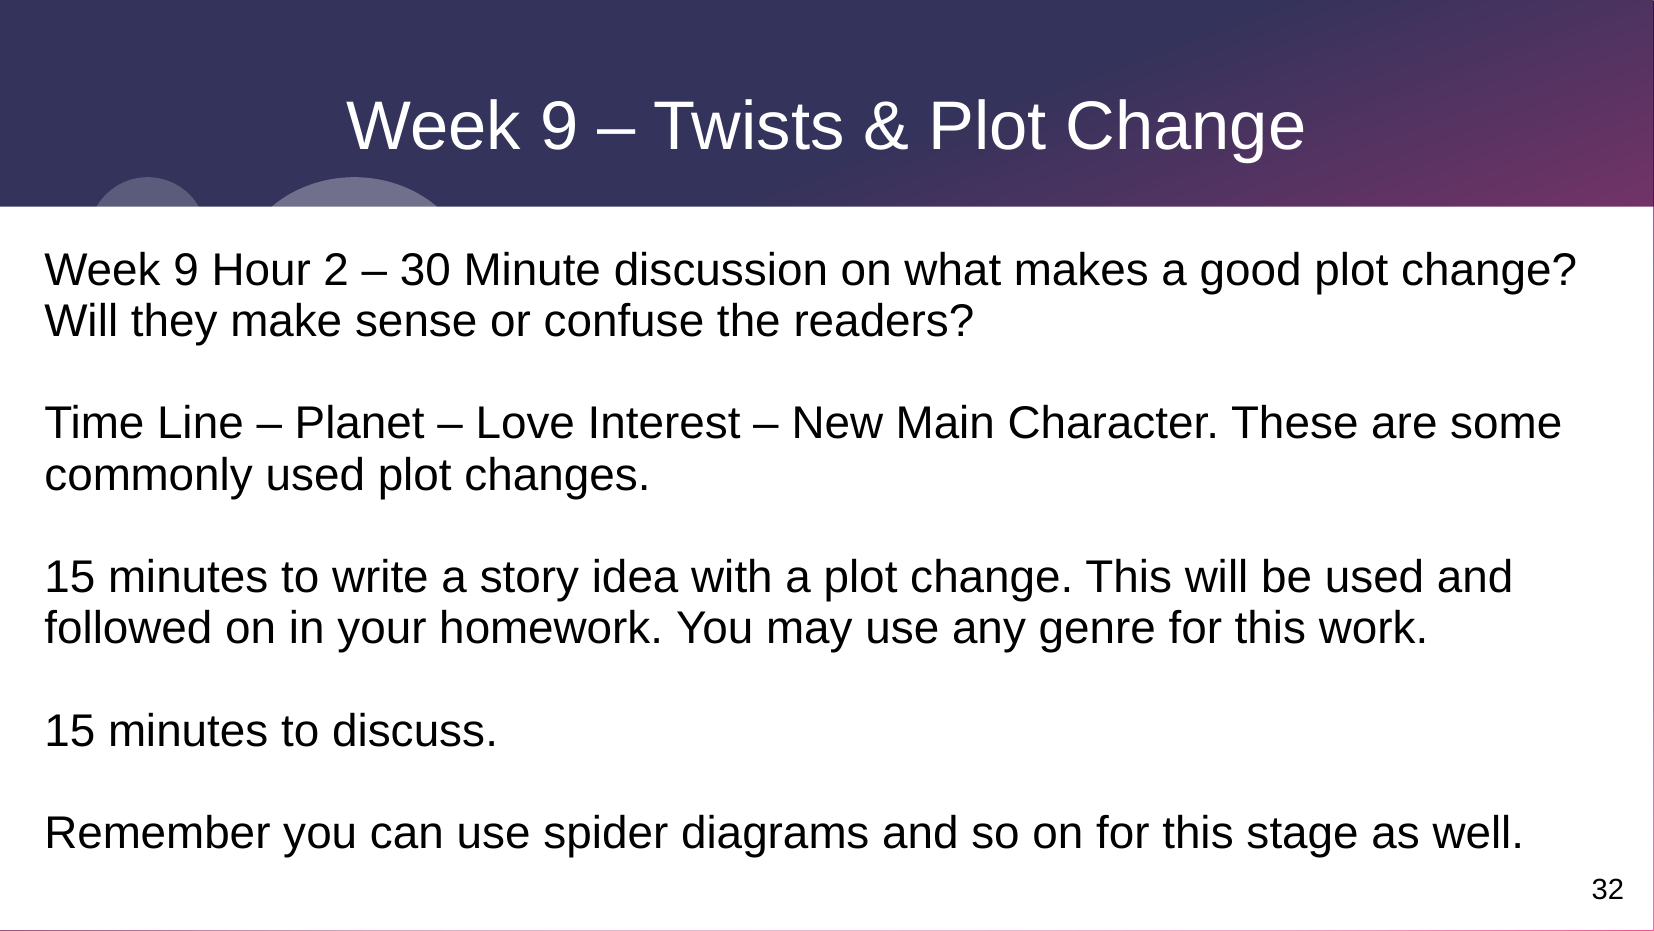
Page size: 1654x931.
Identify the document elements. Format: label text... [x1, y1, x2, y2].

text_box Week 9 Hour 2 – 30 Minute discussion on what makes a good plot change? Will they make sense or confuse the readers? Time Line – Planet – Love Interest – New Main Character. These are some commonly used plot changes. 15 minutes to write a story idea with a plot change. This will be used and followed on in your homework. You may use any genre for this work. 15 minutes to discuss. Remember you can use spider diagrams and so on for this stage as well. [29, 236, 1625, 916]
title Week 9 – Twists & Plot Change [29, 44, 1625, 207]
